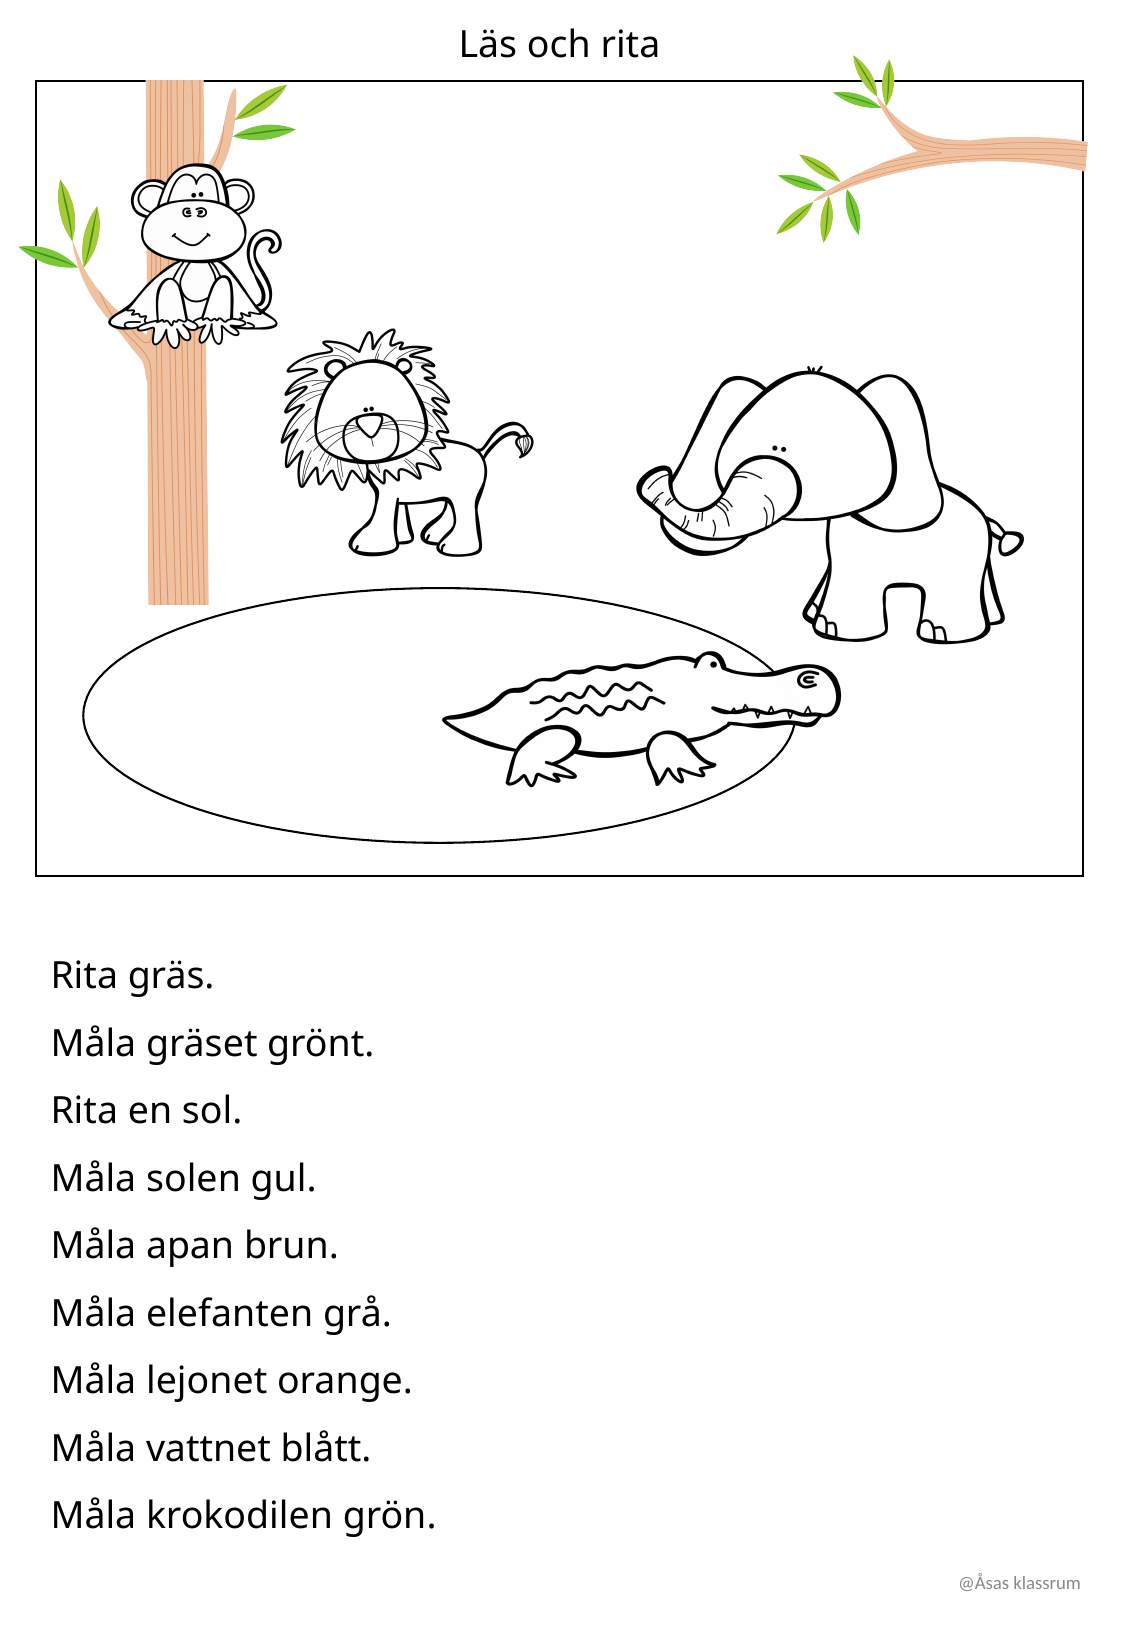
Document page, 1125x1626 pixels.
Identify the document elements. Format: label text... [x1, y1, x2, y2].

text_box [36, 81, 1083, 876]
picture [18, 80, 537, 605]
text_box [85, 590, 723, 841]
text_box Läs och rita [319, 12, 801, 73]
picture [776, 55, 1088, 243]
text_box @Åsas klassrum [829, 1538, 1125, 1625]
picture [439, 362, 1027, 790]
text_box Rita gräs. Måla gräset grönt. Rita en sol. Måla solen gul. Måla apan brun. Måla elefanten grå. Måla lejonet orange. Måla vattnet blått. Måla krokodilen grön. [35, 921, 1084, 1551]
